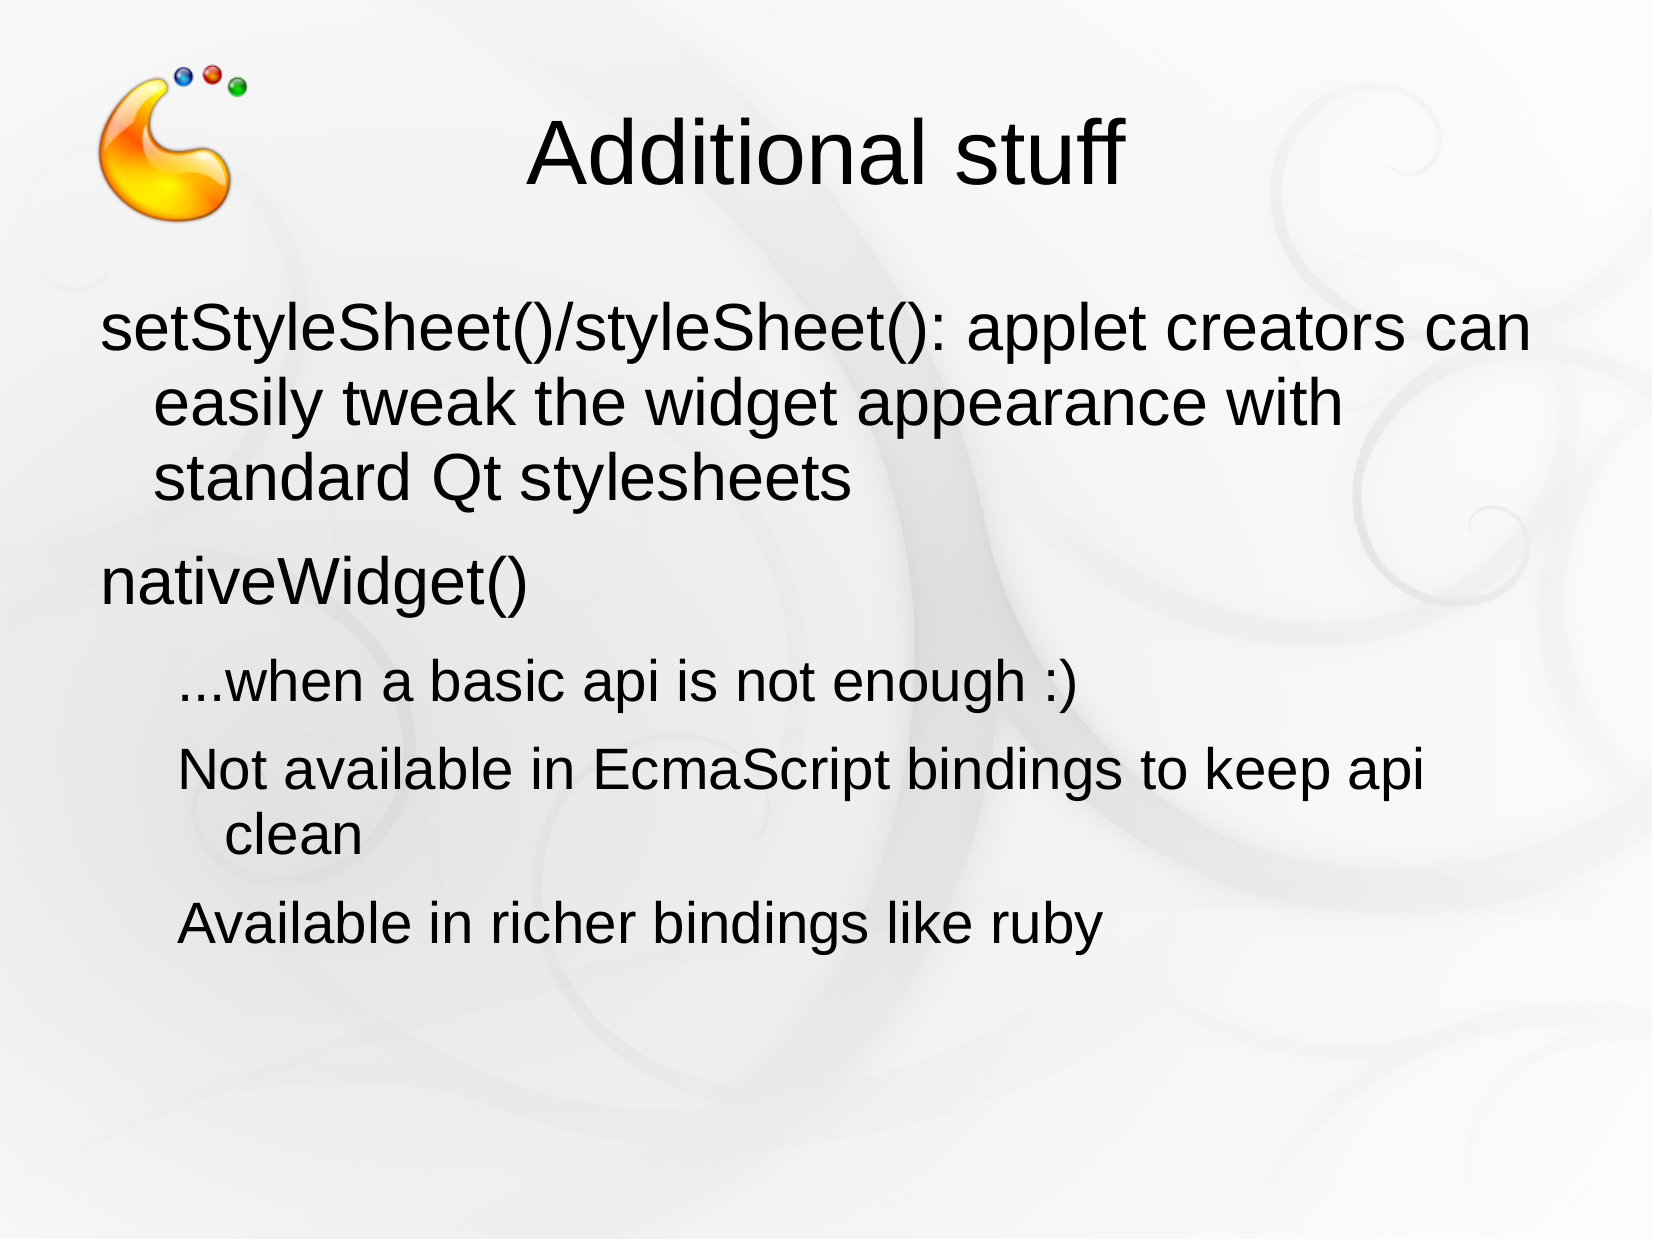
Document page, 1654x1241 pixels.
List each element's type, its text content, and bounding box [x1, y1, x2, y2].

list setStyleSheet()/styleSheet(): applet creators can easily tweak the widget appearance with standard Qt stylesheets nativeWidget() ...when a basic api is not enough :) Not available in EcmaScript bindings to keep api clean Available in richer bindings like ruby [82, 290, 1571, 1094]
title Additional stuff [82, 56, 1571, 250]
